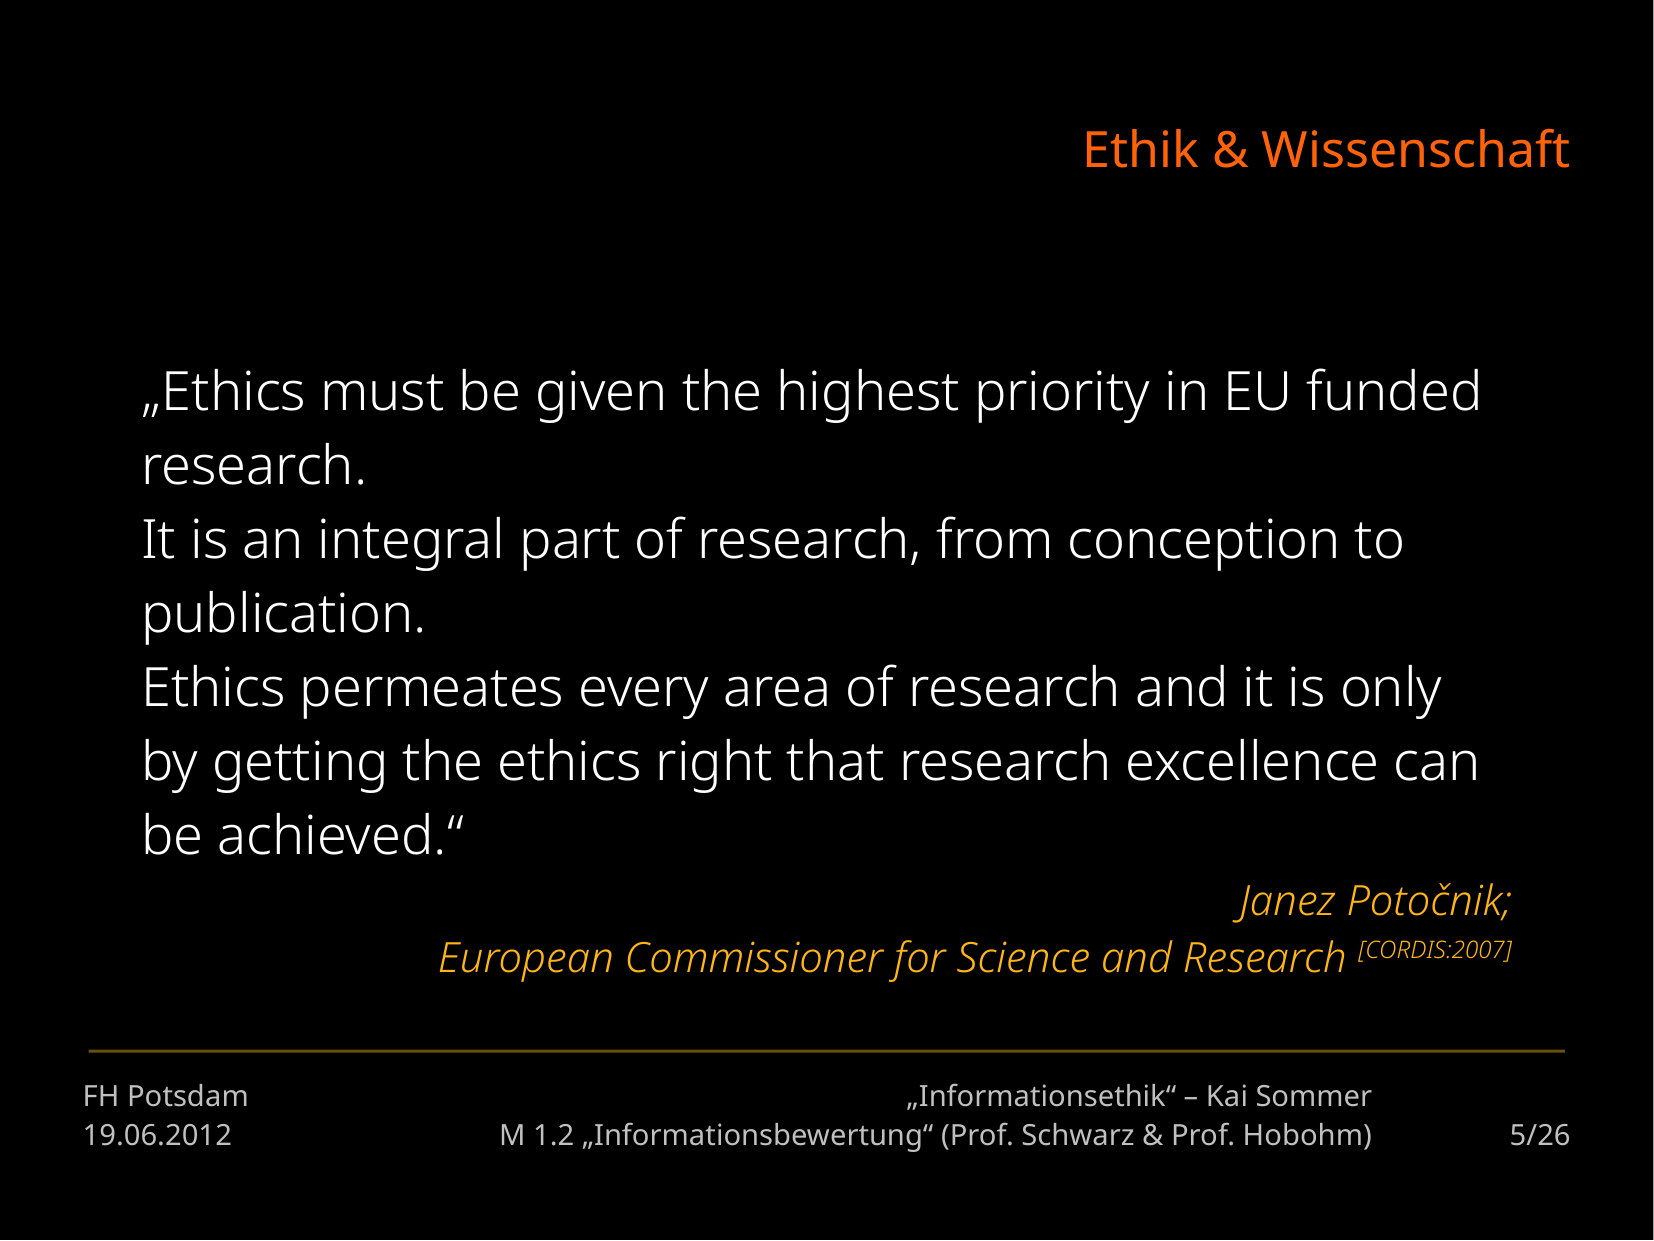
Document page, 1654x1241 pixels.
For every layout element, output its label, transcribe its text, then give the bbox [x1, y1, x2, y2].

title Ethik & Wissenschaft [82, 88, 1571, 207]
text_box „Ethics must be given the highest priority in EU funded research. It is an integral part of research, from conception to publication. Ethics permeates every area of research and it is only by getting the ethics right that research excellence can be achieved.“ Janez Potočnik; European Commissioner for Science and Research [CORDIS:2007] [126, 345, 1528, 881]
